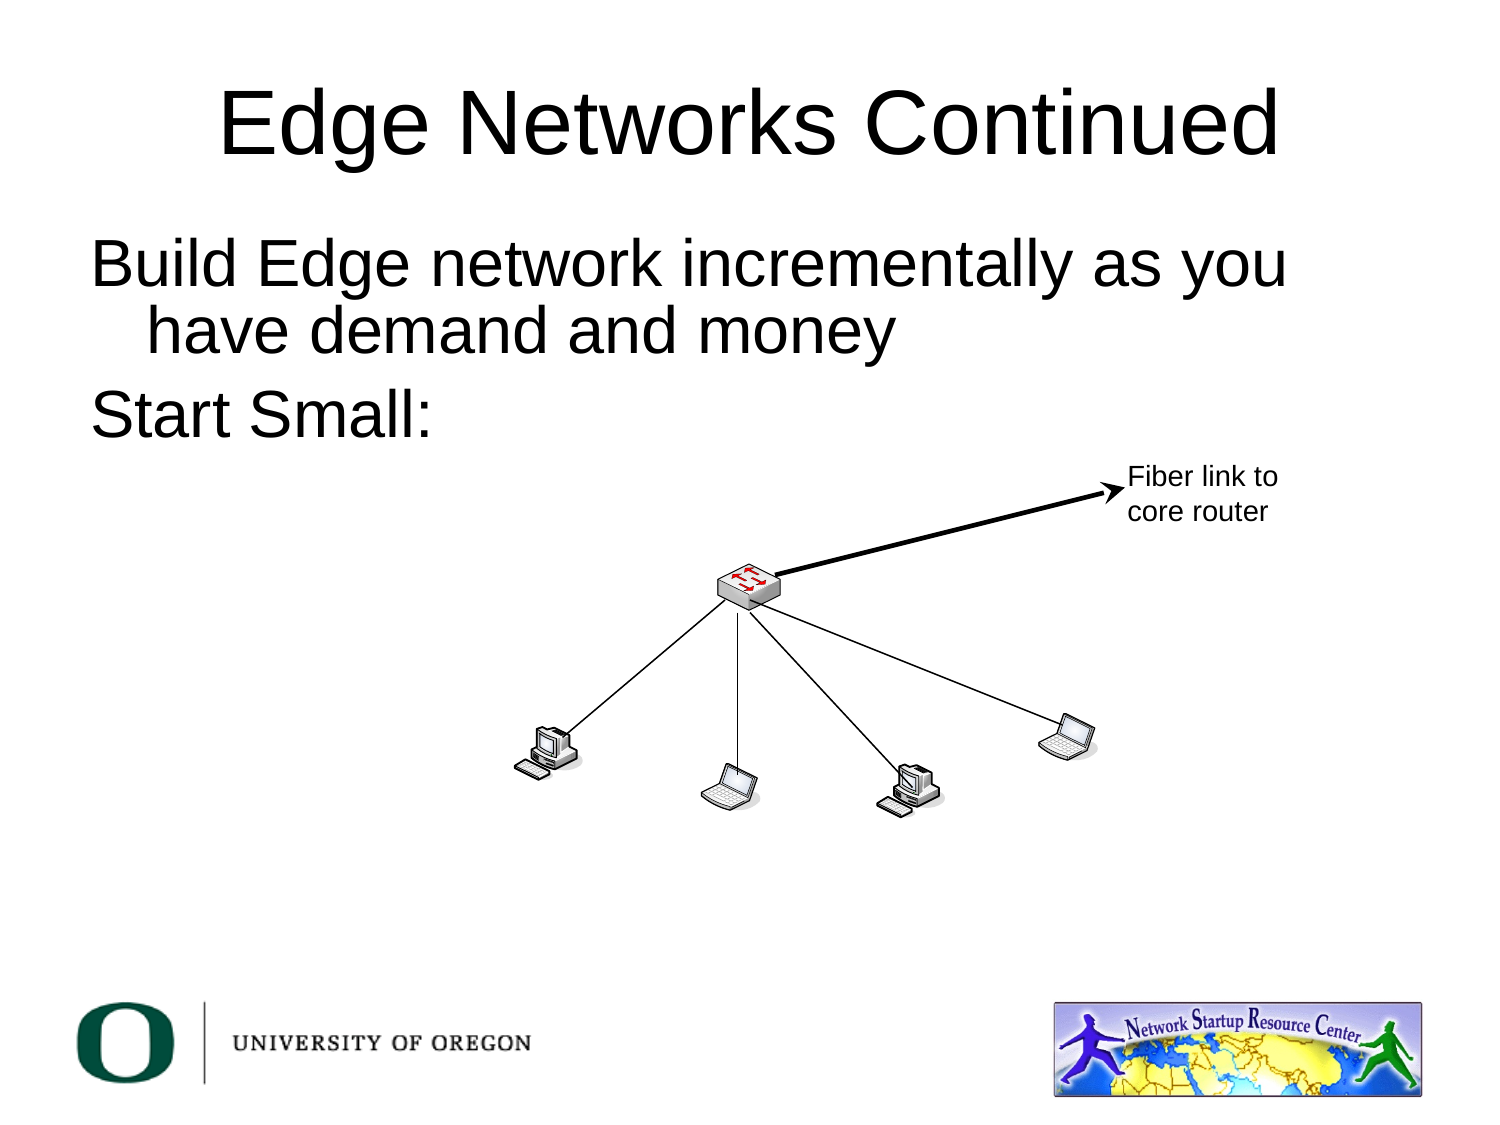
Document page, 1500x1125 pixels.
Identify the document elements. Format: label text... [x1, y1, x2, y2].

title Edge Networks Continued [75, 45, 1426, 201]
chart [875, 762, 947, 820]
chart [1037, 712, 1099, 762]
chart [699, 762, 762, 812]
picture [1050, 999, 1426, 1100]
picture [62, 998, 546, 1088]
text_box [716, 562, 782, 638]
list Build Edge network incrementally as you have demand and money Start Small: [75, 224, 1426, 475]
chart [512, 725, 585, 782]
text_box Fiber link to core router [1112, 449, 1338, 536]
